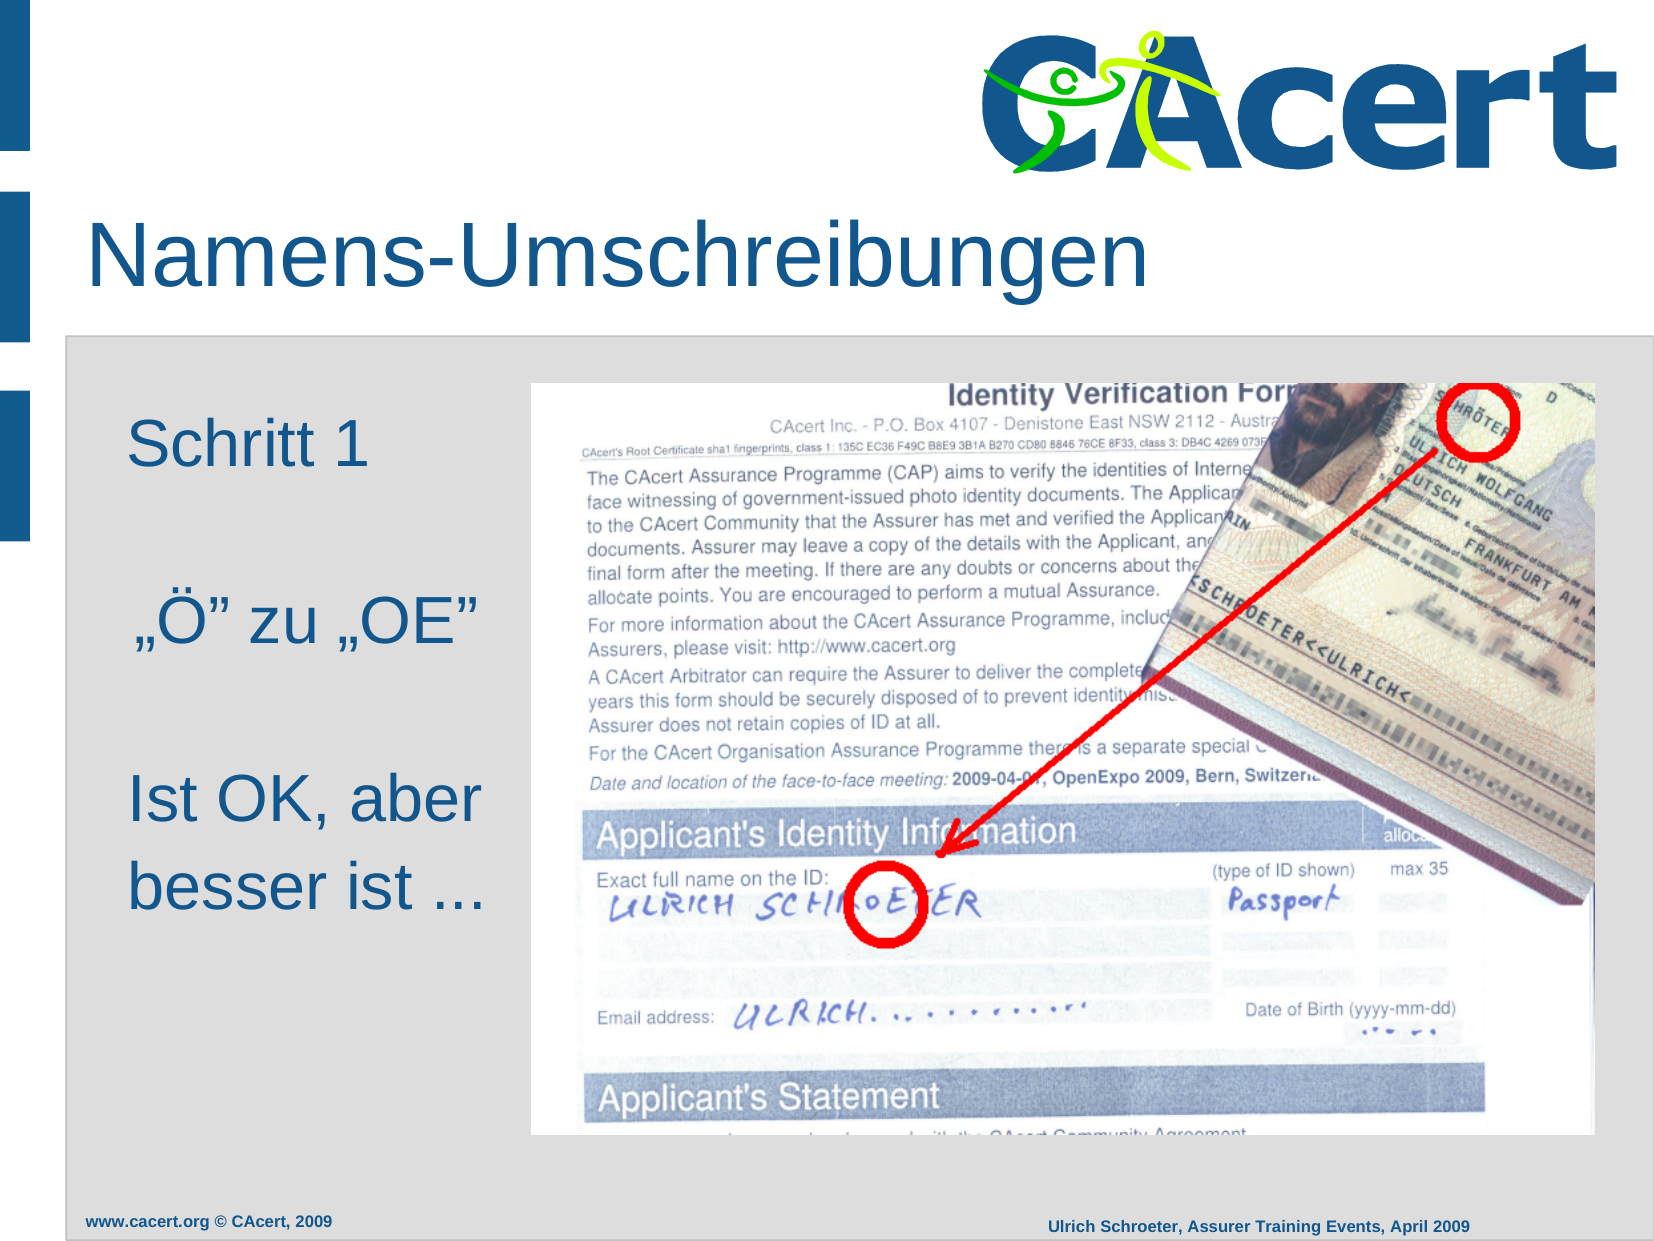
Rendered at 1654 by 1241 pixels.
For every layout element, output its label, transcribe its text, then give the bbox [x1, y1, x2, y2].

text_box Schritt 1 „Ö” zu „OE” Ist OK, aber besser ist ... [94, 384, 503, 932]
picture [531, 383, 1595, 1135]
text_box Namens-Umschreibungen [70, 195, 1167, 313]
